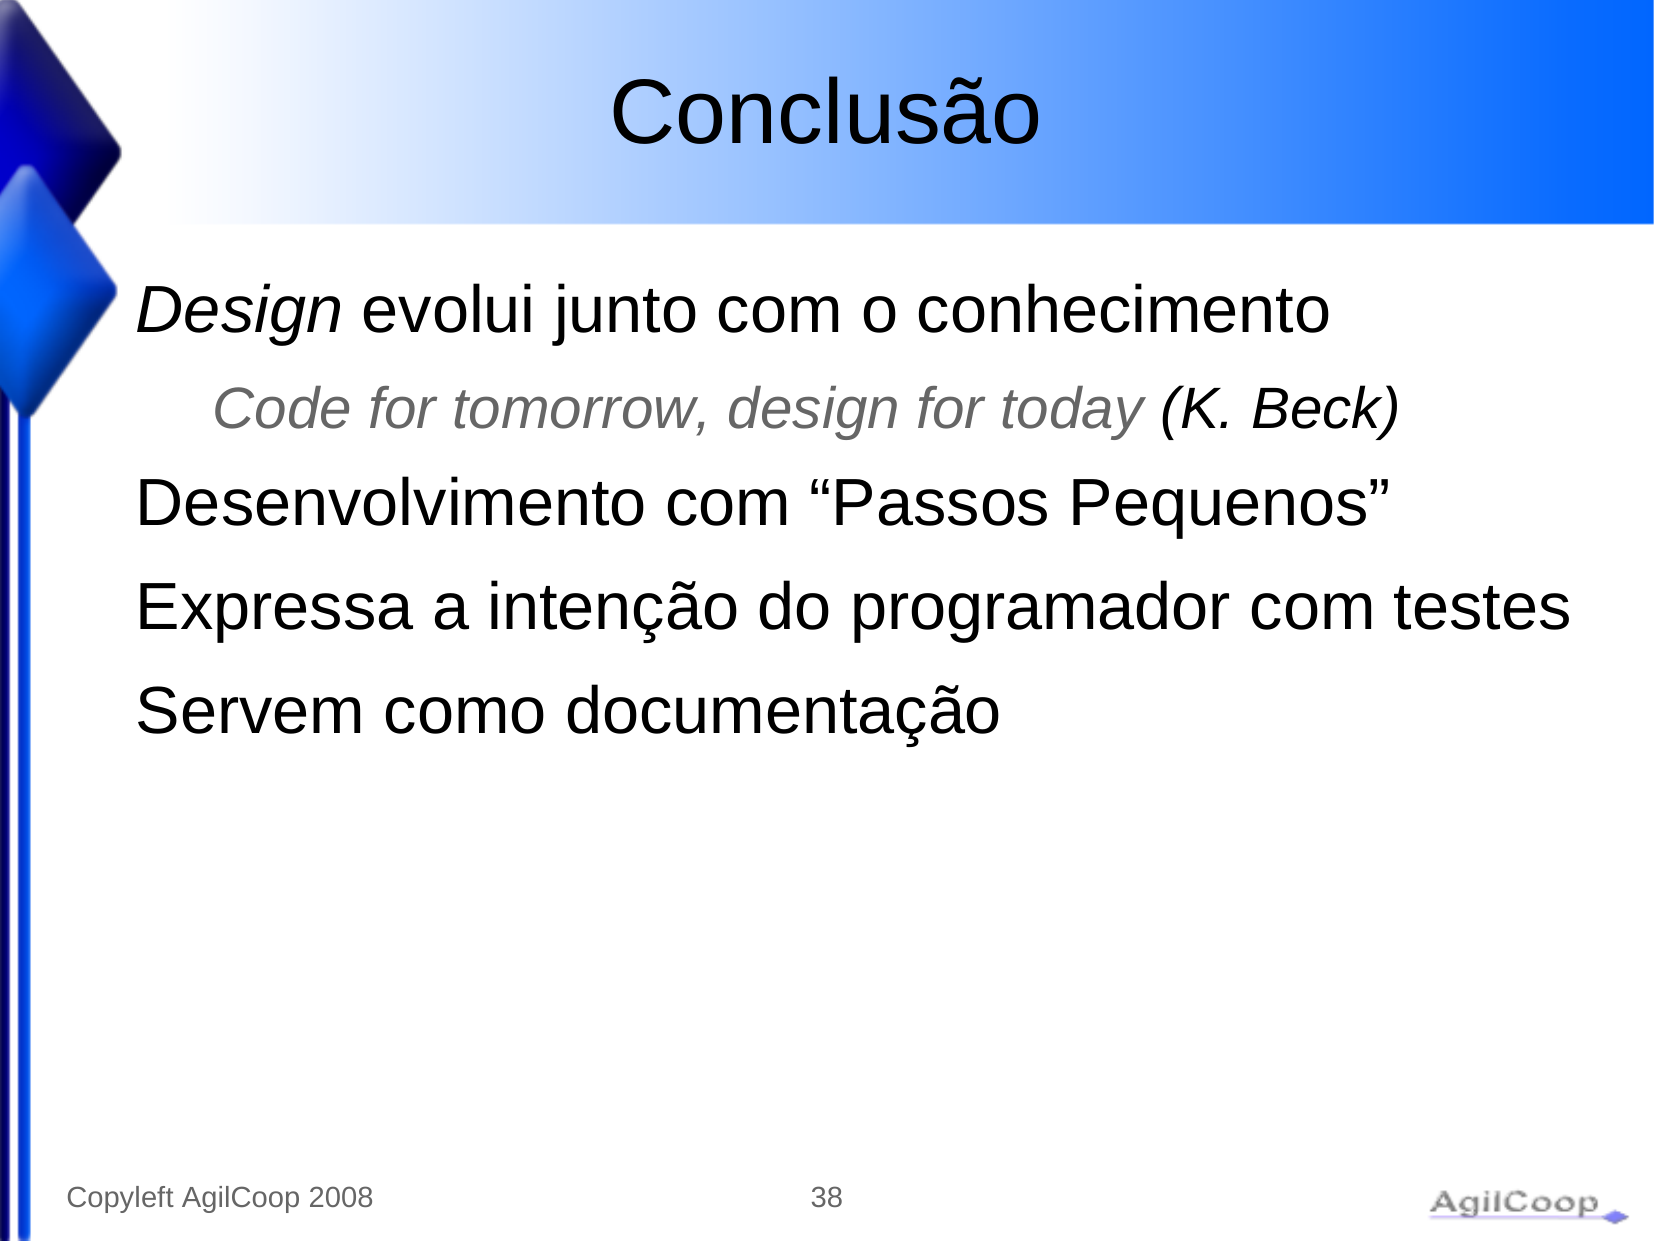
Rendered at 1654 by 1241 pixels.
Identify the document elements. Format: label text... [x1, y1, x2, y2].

list Design evolui junto com o conhecimento Code for tomorrow, design for today (K. Beck) Desenvolvimento com “Passos Pequenos” Expressa a intenção do programador com testes Servem como documentação [118, 271, 1607, 1108]
title Conclusão [82, 8, 1571, 216]
picture [0, 0, 1654, 1241]
